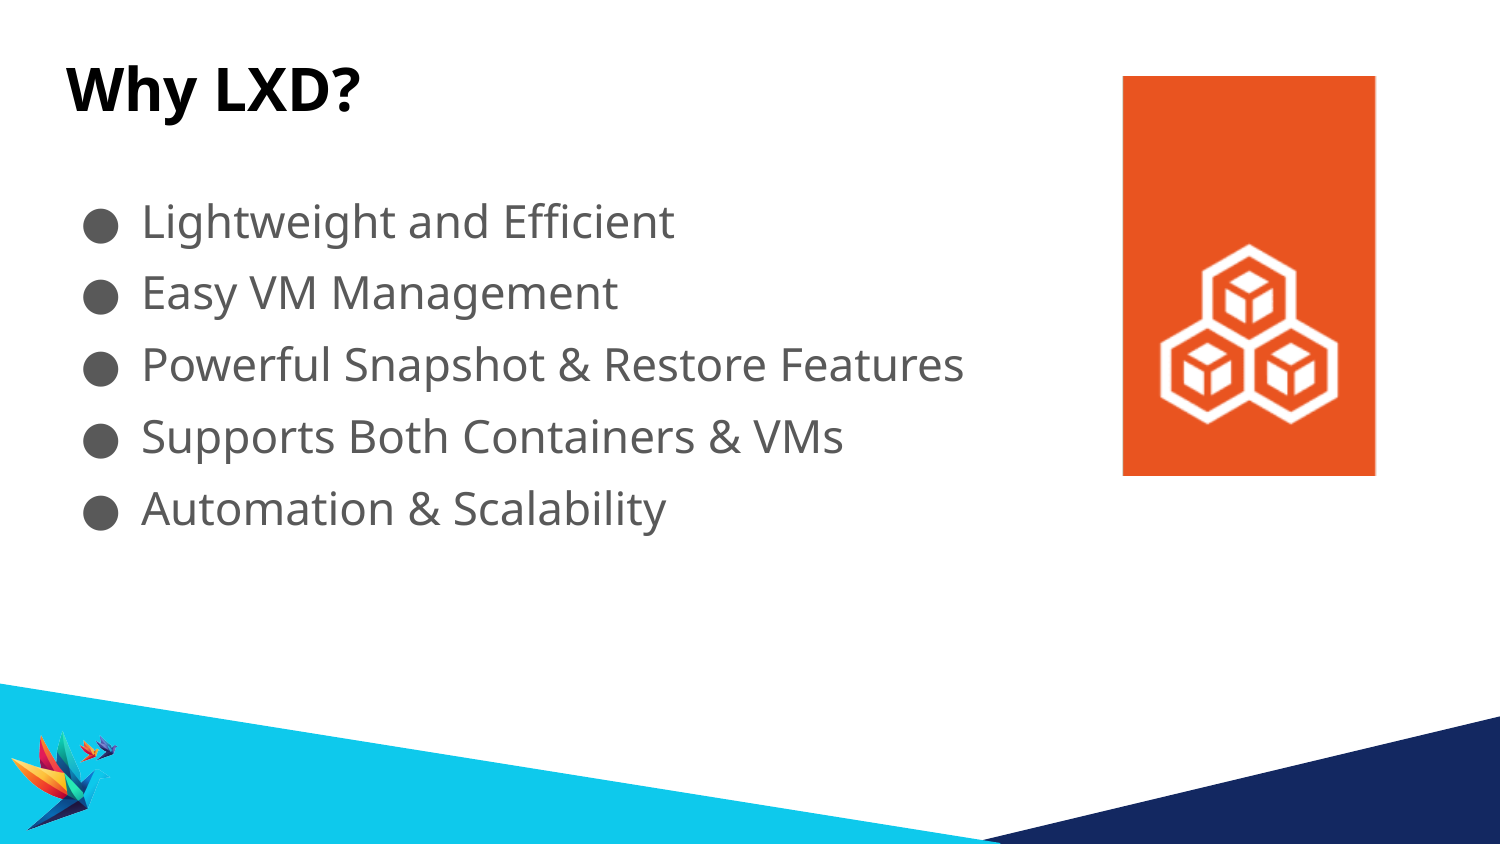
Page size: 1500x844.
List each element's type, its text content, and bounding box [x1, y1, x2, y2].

list Lightweight and Efficient Easy VM Management Powerful Snapshot & Restore Features Supports Both Containers & VMs Automation & Scalability [51, 164, 1449, 750]
title Why LXD? [51, 31, 1449, 144]
picture [0, 717, 127, 844]
picture [1048, 76, 1449, 477]
